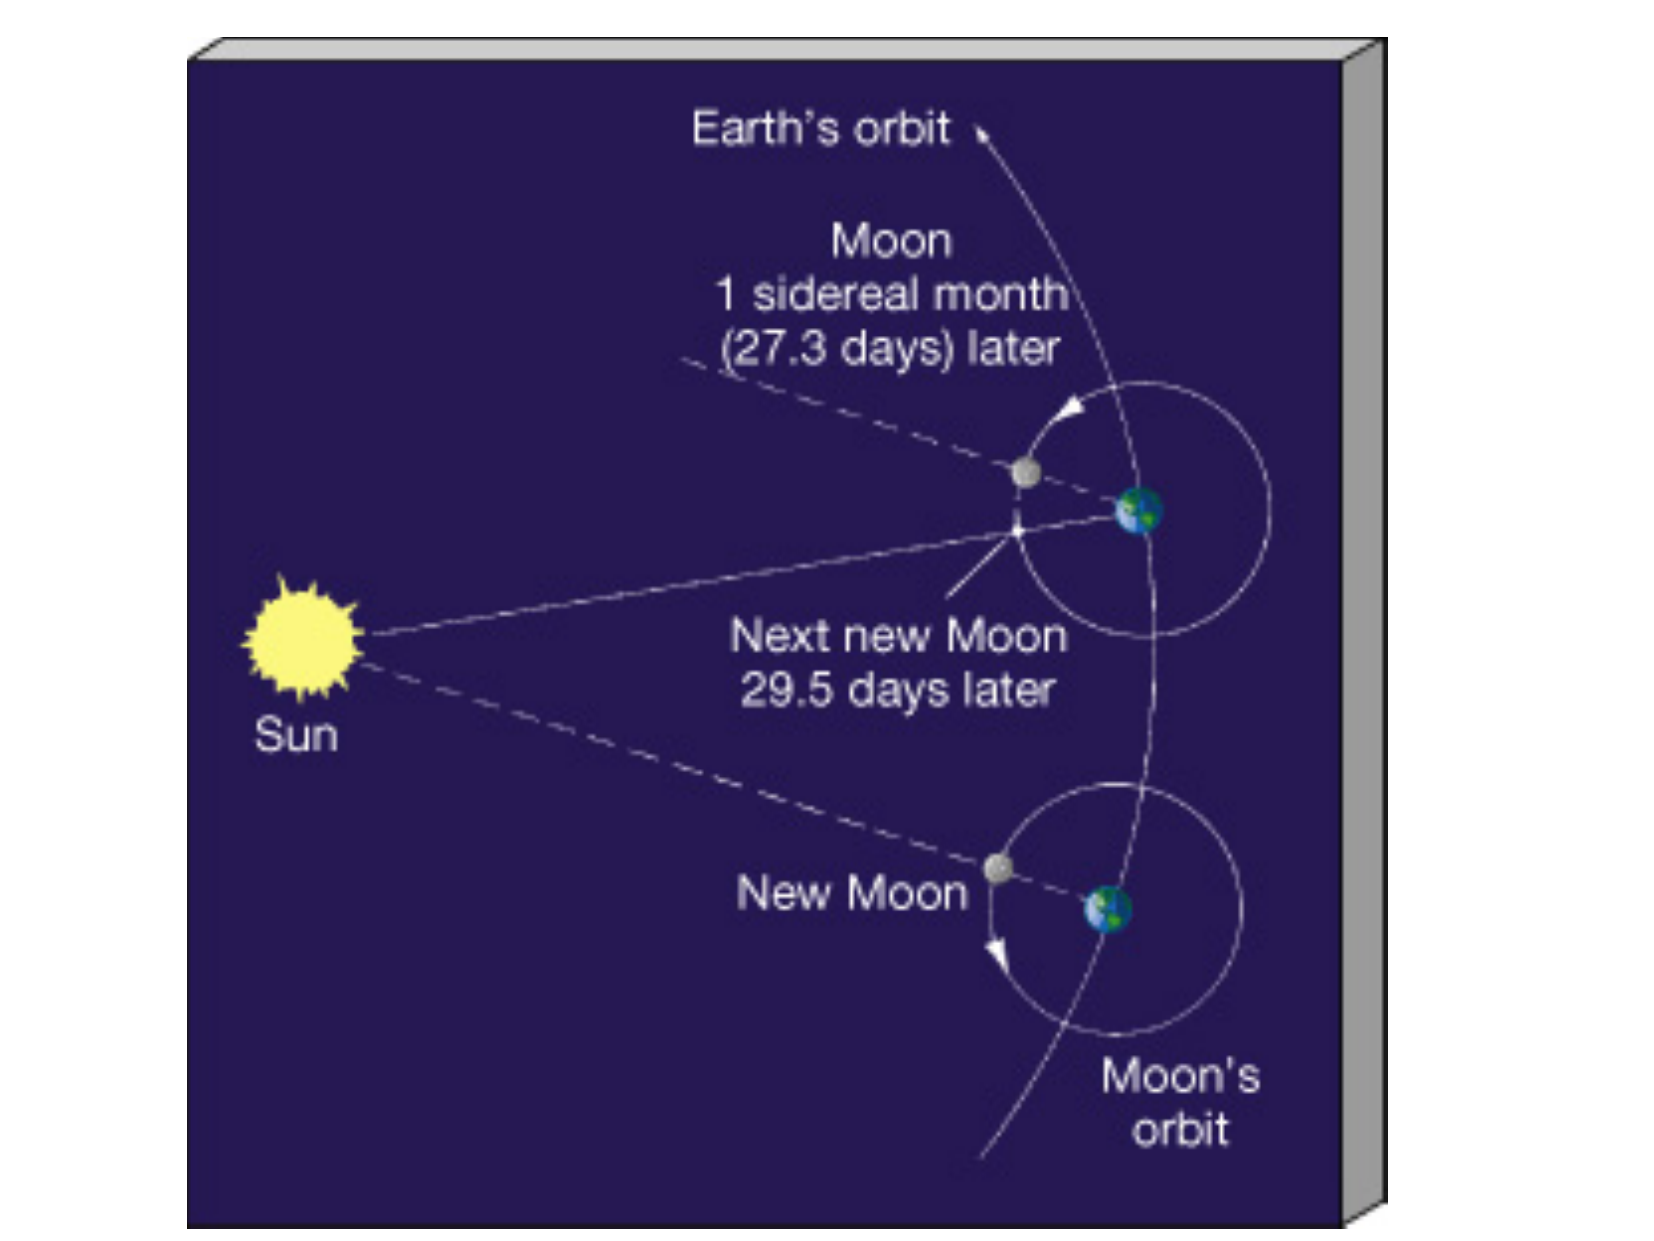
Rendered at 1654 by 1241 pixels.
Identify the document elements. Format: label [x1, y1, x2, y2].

picture [187, 37, 1388, 1229]
